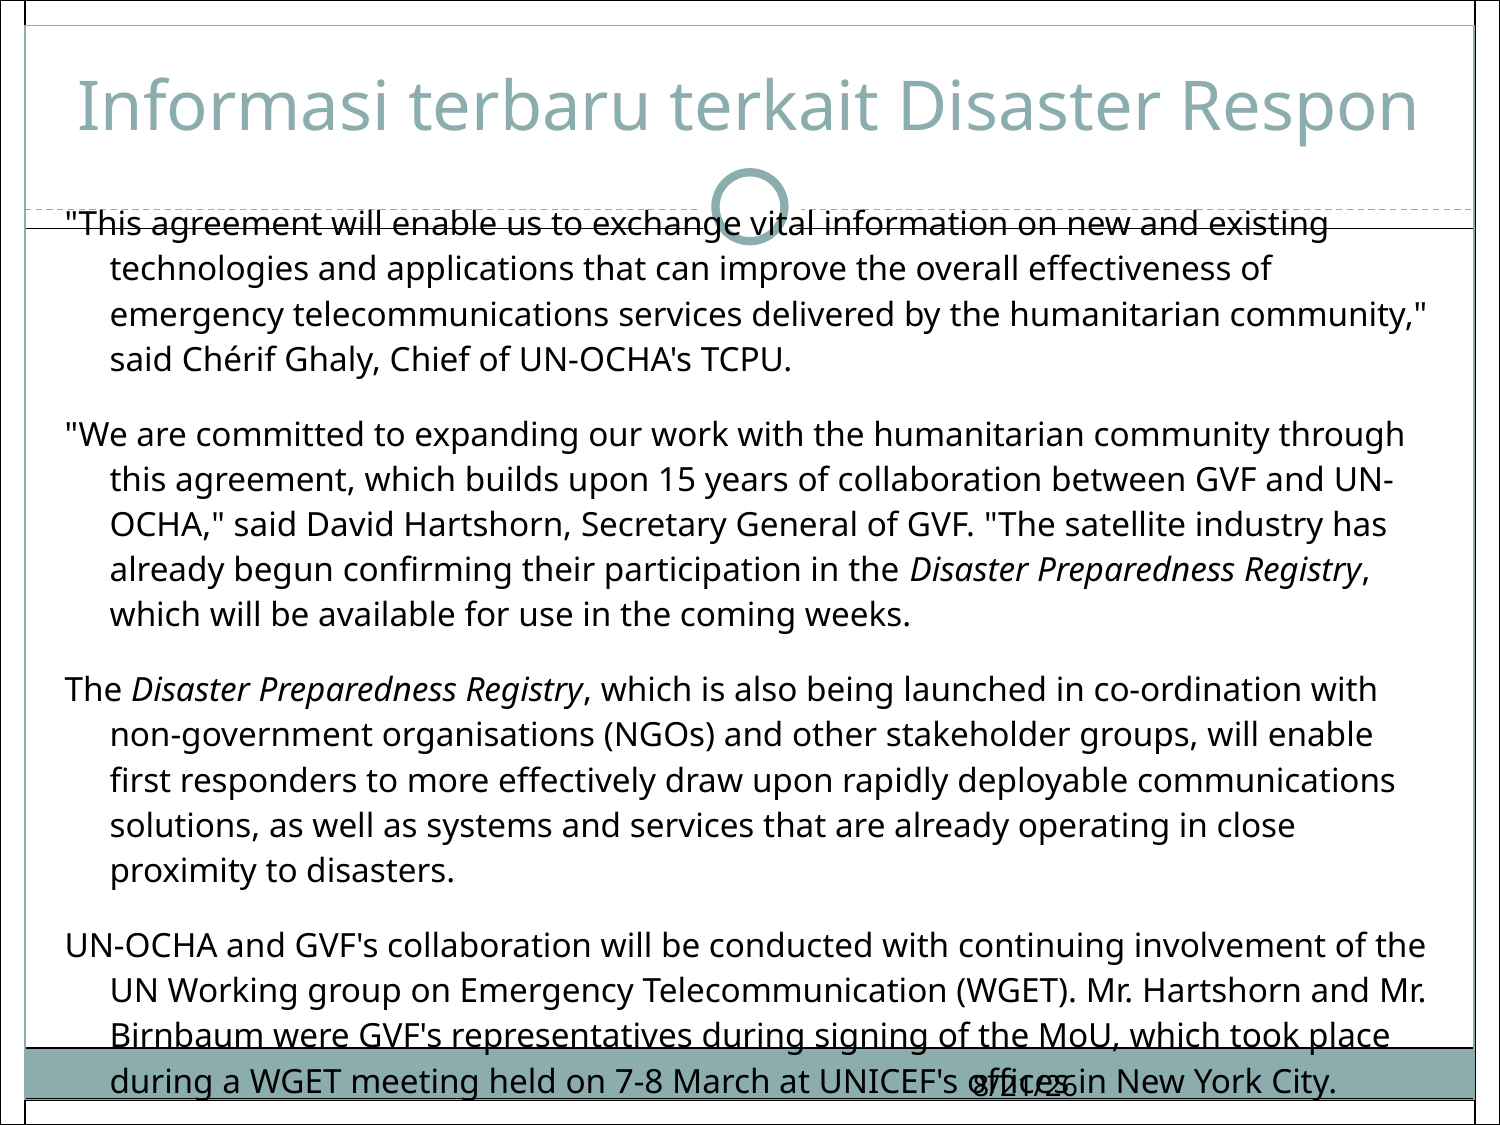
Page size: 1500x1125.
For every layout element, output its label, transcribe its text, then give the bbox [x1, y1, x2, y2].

title Informasi terbaru terkait Disaster Respon [49, 0, 1450, 185]
list "This agreement will enable us to exchange vital information on new and existing technologies and applications that can improve the overall effectiveness of emergency telecommunications services delivered by the humanitarian community," said Chérif Ghaly, Chief of UN-OCHA's TCPU. "We are committed to expanding our work with the humanitarian community through this agreement, which builds upon 15 years of collaboration between GVF and UN-OCHA," said David Hartshorn, Secretary General of GVF. "The satellite industry has already begun confirming their participation in the Disaster Preparedness Registry, which will be available for use in the coming weeks. The Disaster Preparedness Registry, which is also being launched in co-ordination with non-government organisations (NGOs) and other stakeholder groups, will enable first responders to more effectively draw upon rapidly deployable communications solutions, as well as systems and services that are already operating in close proximity to disasters. UN-OCHA and GVF's collaboration will be conducted with continuing involvement of the UN Working group on Emergency Telecommunication (WGET). Mr. Hartshorn and Mr. Birnbaum were GVF's representatives during signing of the MoU, which took place during a WGET meeting held on 7-8 March at UNICEF's offices in New York City. [49, 185, 1450, 1067]
